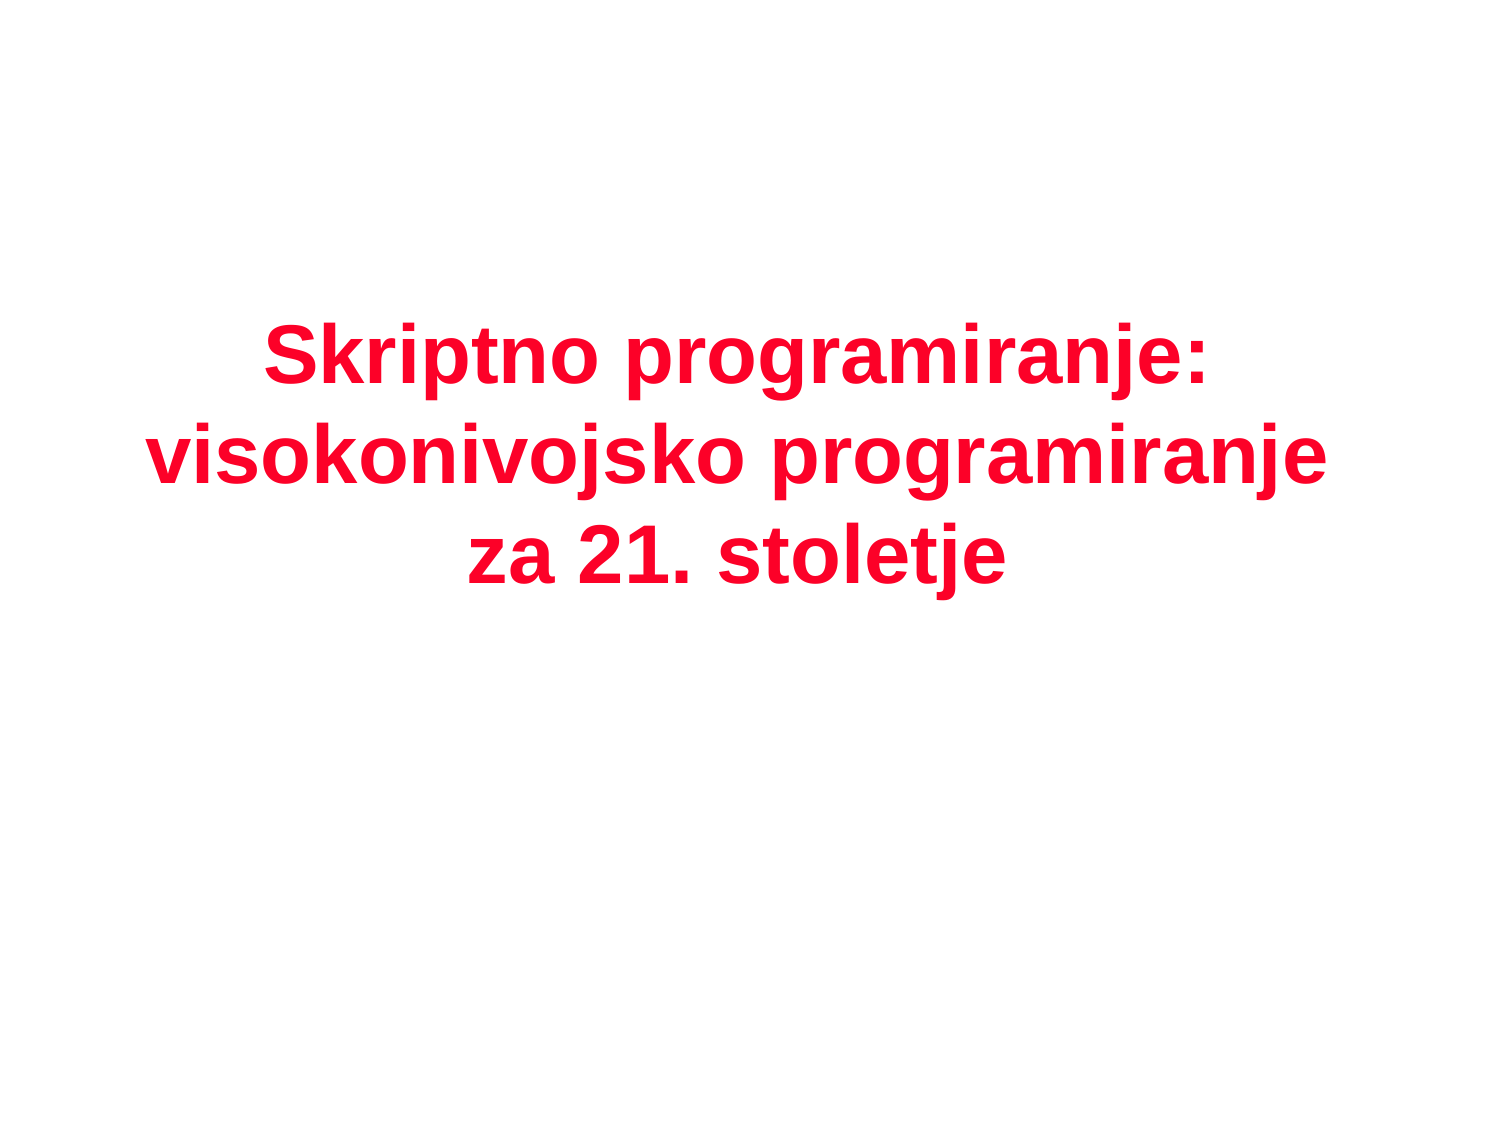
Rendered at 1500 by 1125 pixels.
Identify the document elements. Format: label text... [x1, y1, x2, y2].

title Skriptno programiranje: visokonivojsko programiranje za 21. stoletje [99, 292, 1375, 608]
